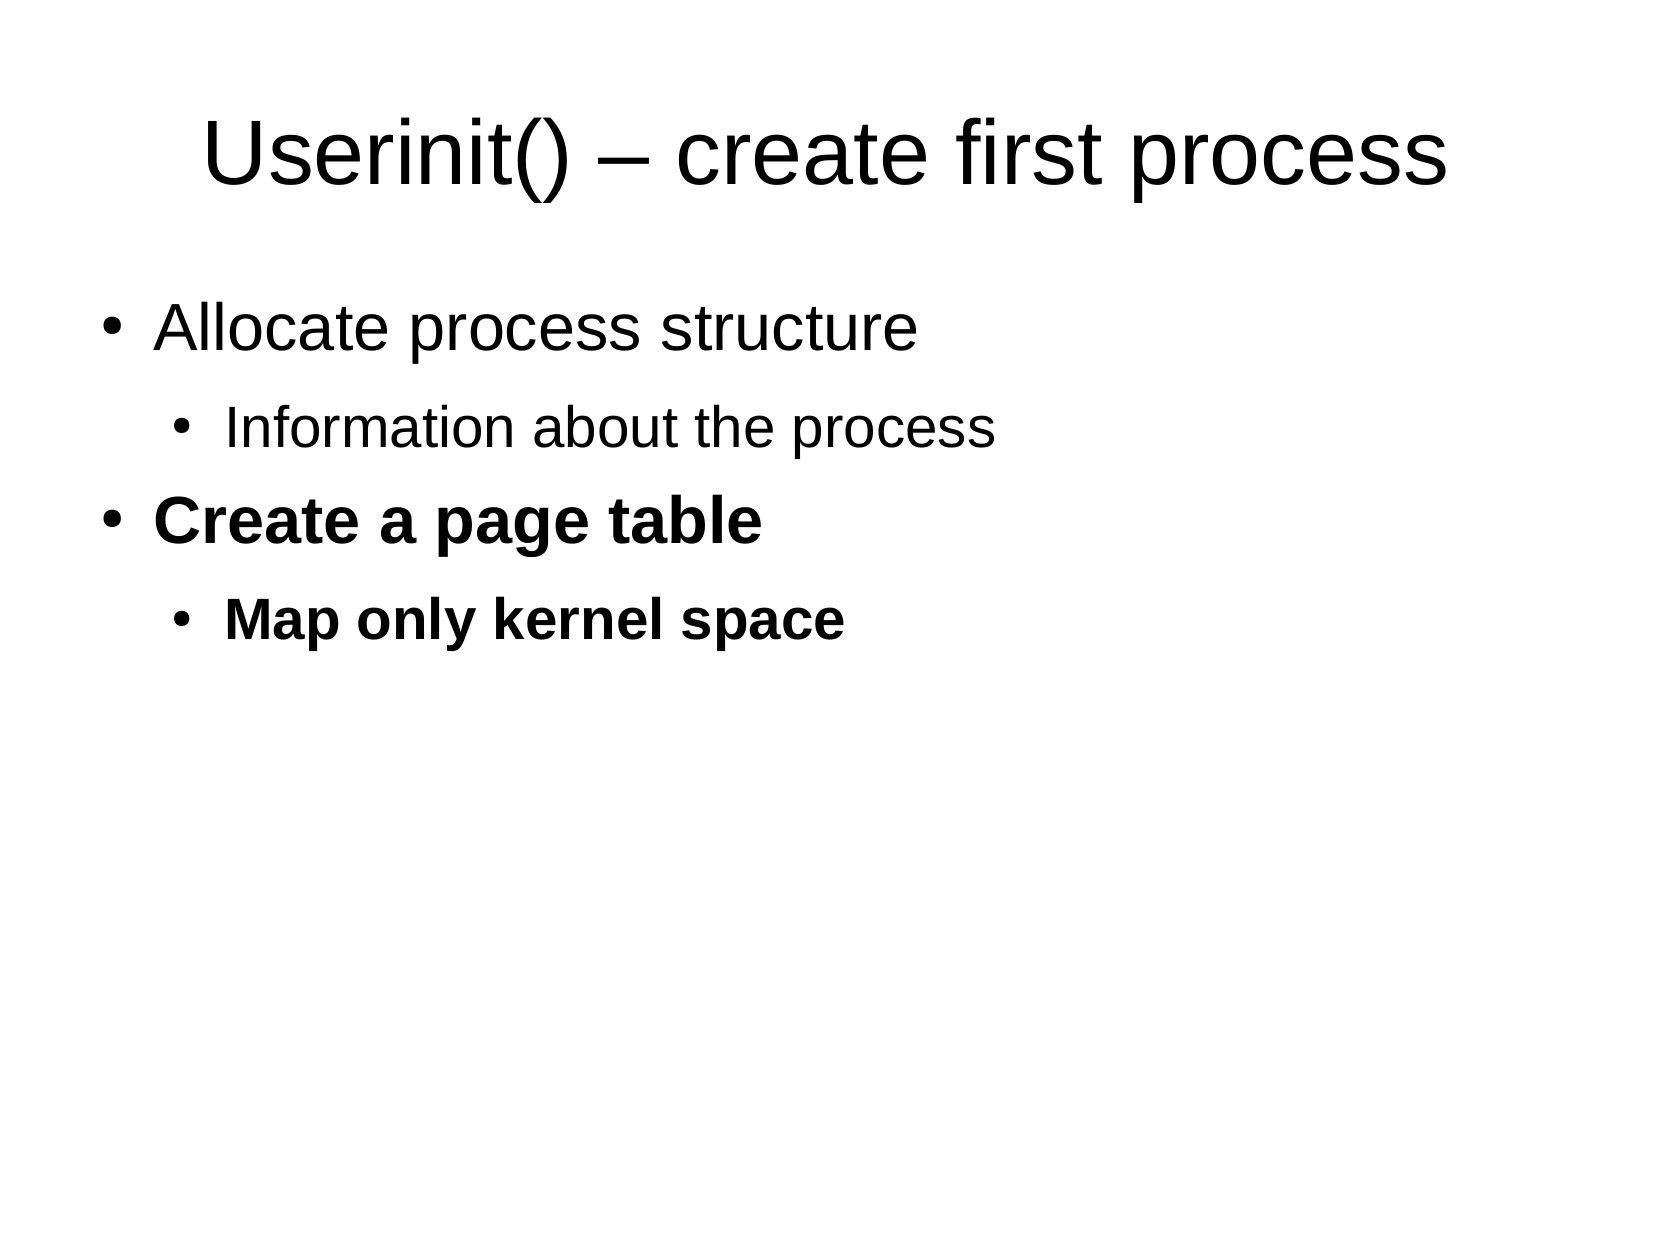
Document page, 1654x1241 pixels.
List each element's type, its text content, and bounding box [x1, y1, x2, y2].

list Allocate process structure Information about the process Create a page table Map only kernel space [82, 290, 1571, 1010]
title Userinit() – create first process [82, 49, 1571, 257]
